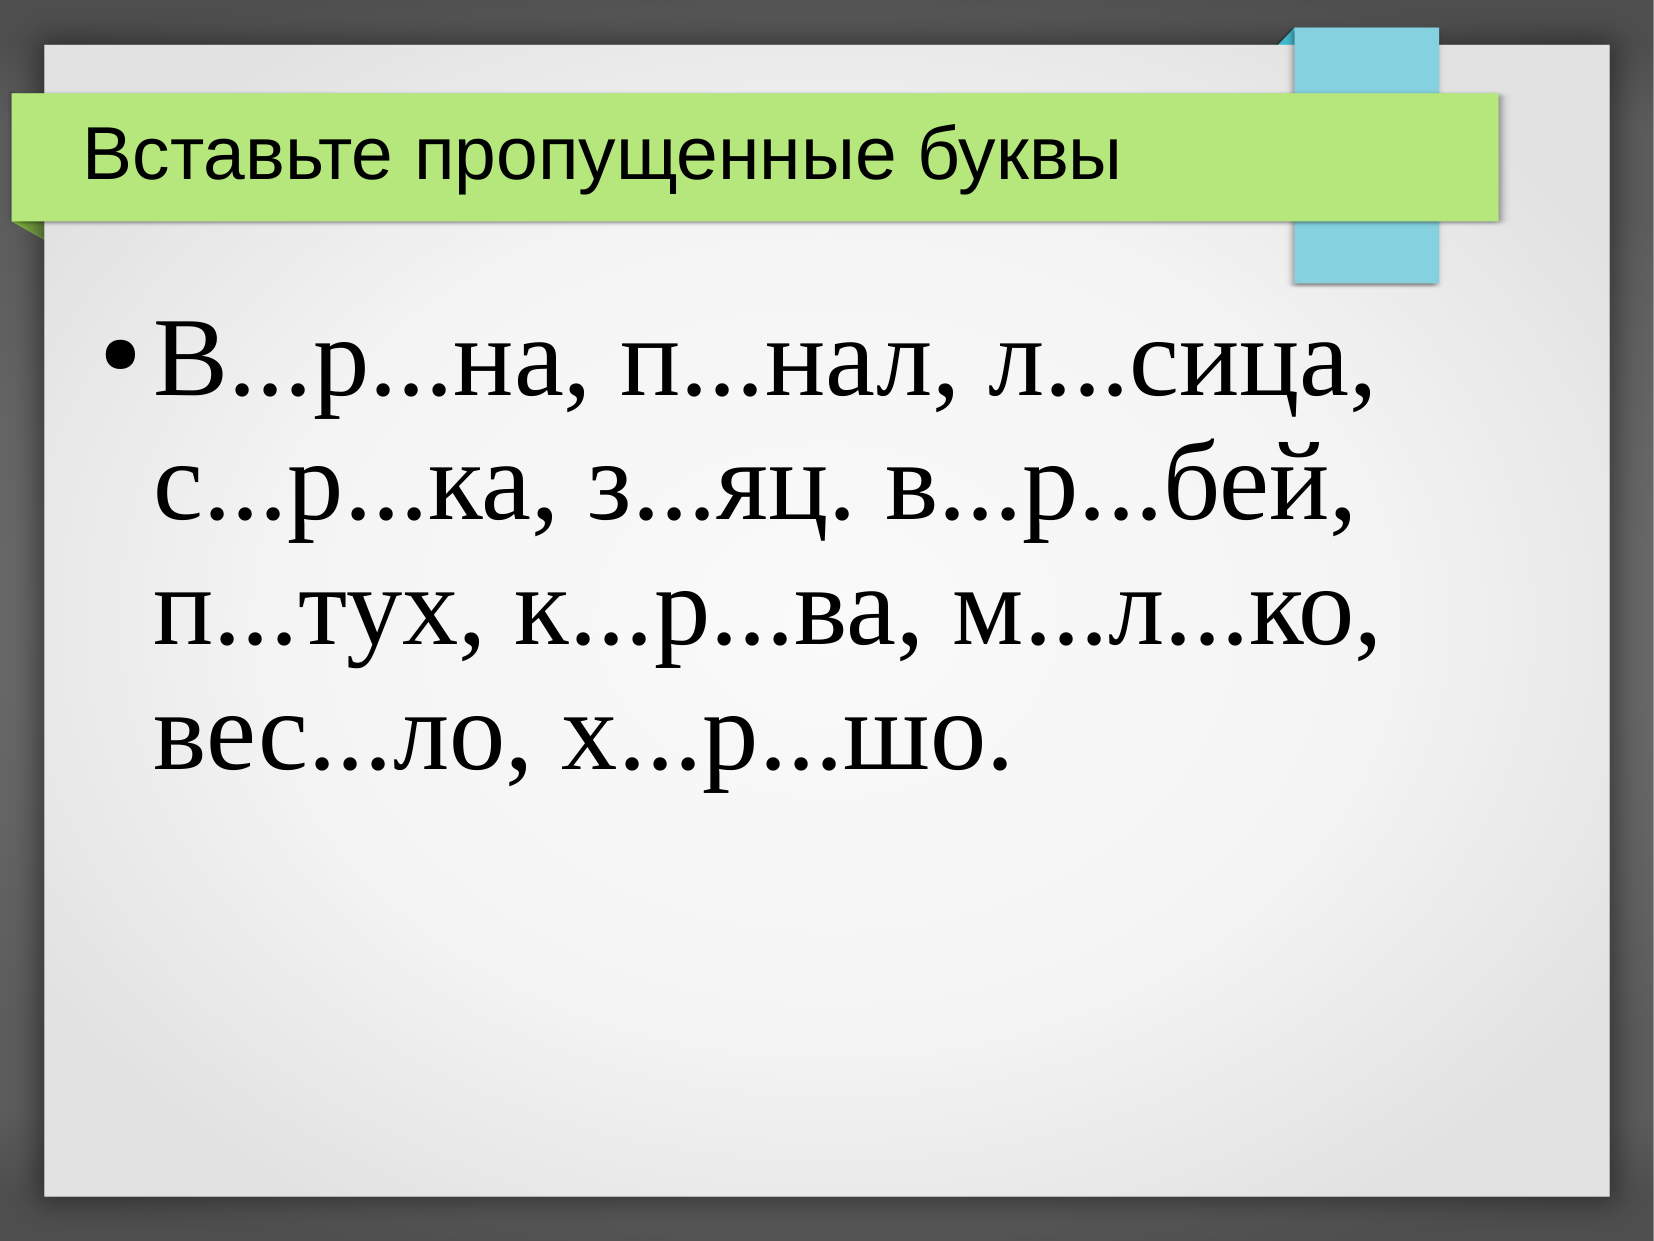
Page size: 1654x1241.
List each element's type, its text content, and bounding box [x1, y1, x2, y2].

picture [0, 0, 1654, 1241]
title Вставьте пропущенные буквы [82, 94, 1264, 213]
list В...р...на, п...нал, л...сица, с...р...ка, з...яц. в...р...бей, п...тух, к...р...ва, м...л...ко, вес...ло, х...р...шо. [82, 295, 1571, 1015]
